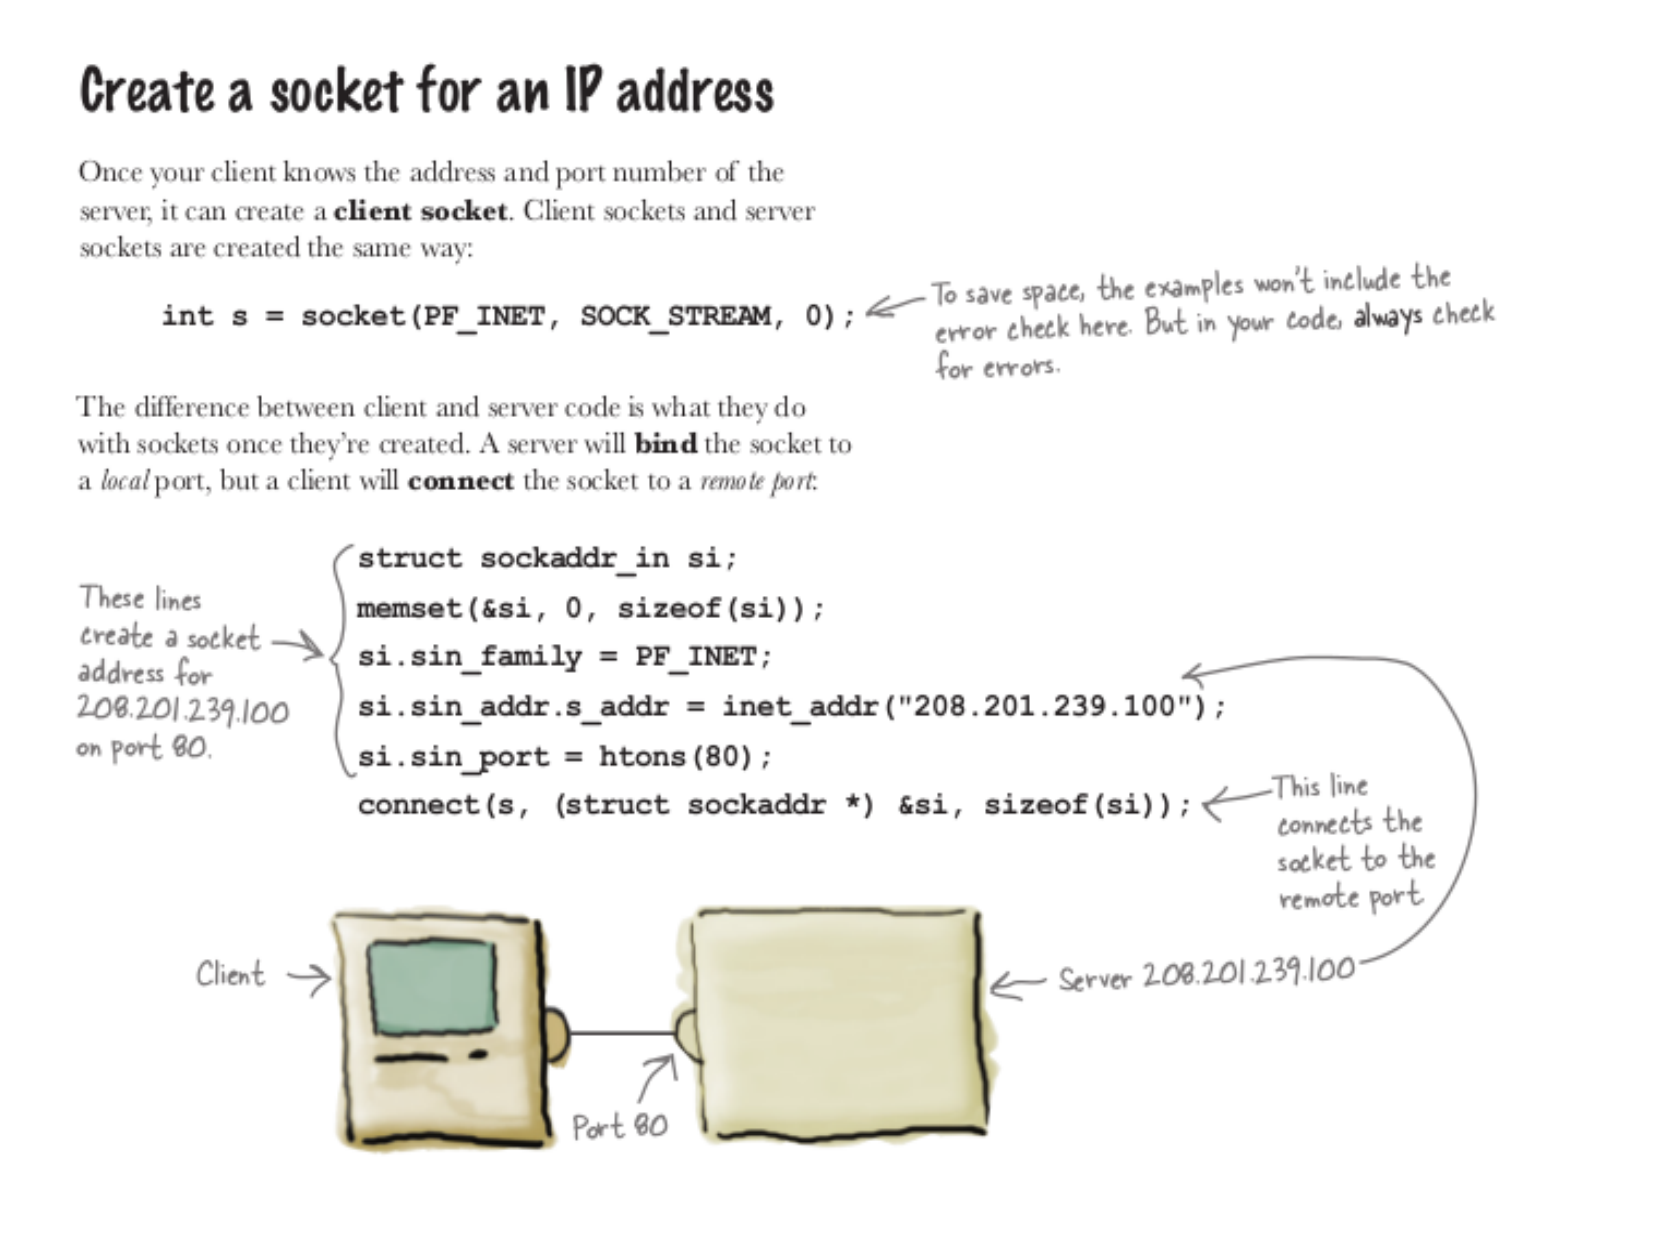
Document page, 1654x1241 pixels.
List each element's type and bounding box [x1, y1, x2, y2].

picture [59, 47, 1571, 1182]
